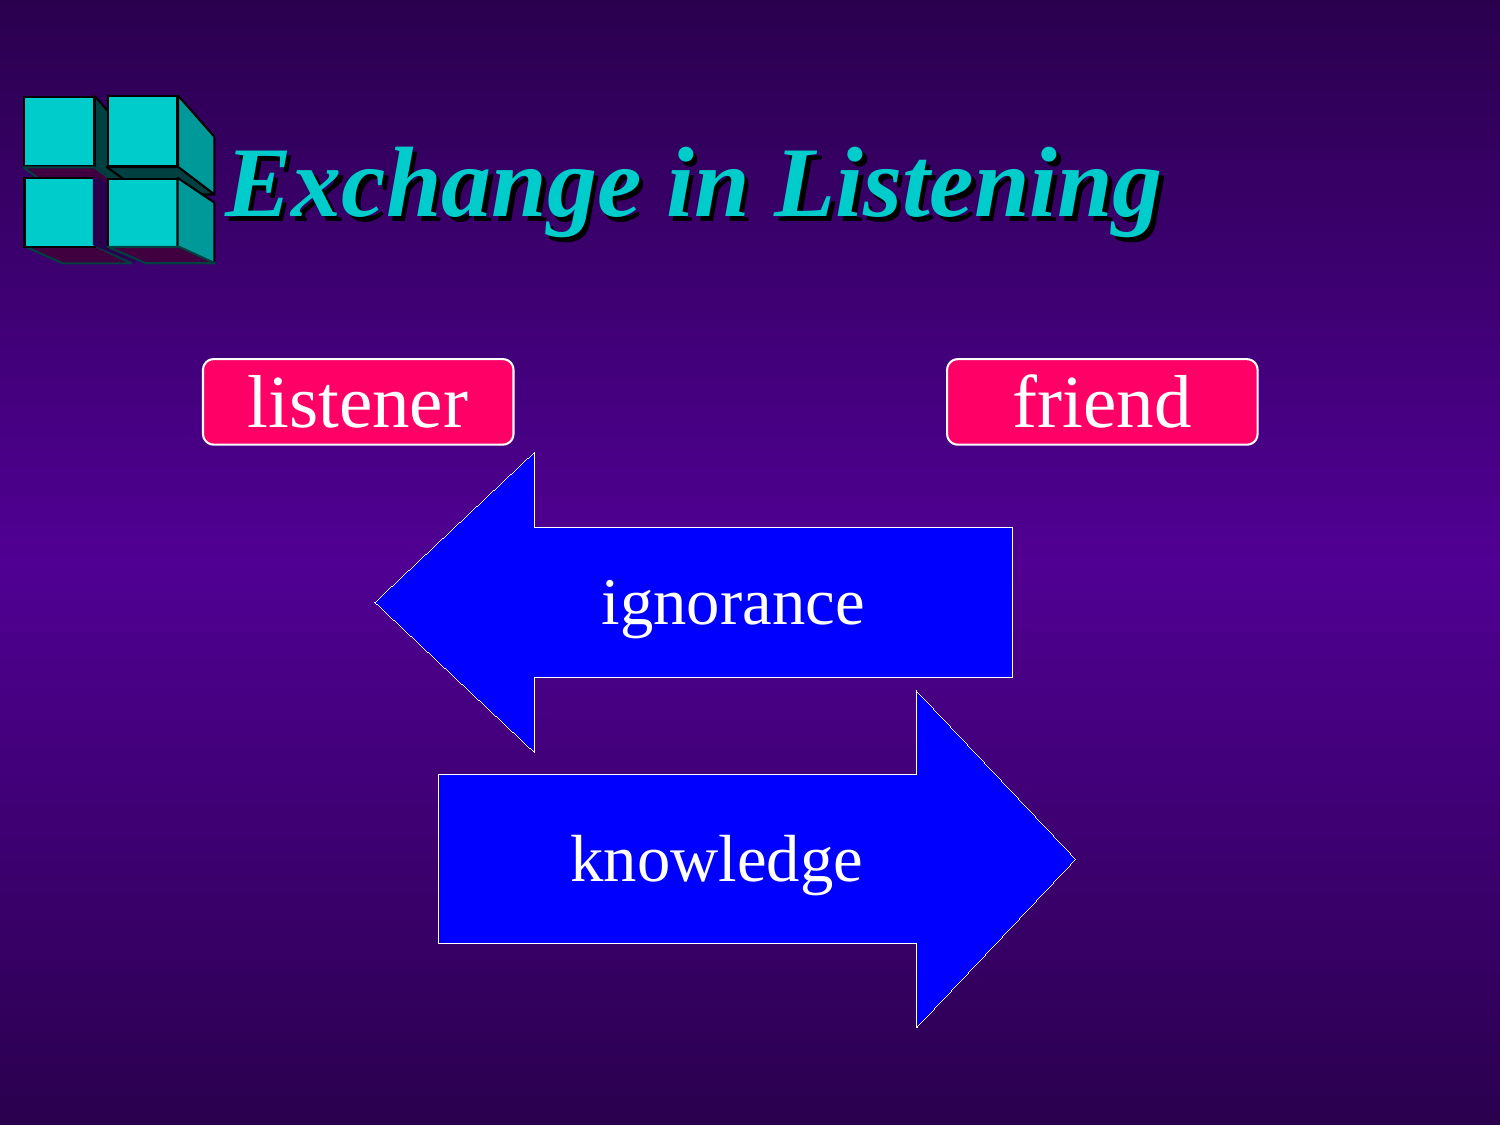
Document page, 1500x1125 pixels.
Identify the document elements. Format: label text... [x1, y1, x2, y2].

title Exchange in Listening [224, 62, 1388, 303]
text_box knowledge [438, 690, 1076, 1028]
text_box ignorance [374, 452, 1013, 753]
text_box friend [947, 359, 1258, 445]
text_box listener [203, 359, 514, 445]
